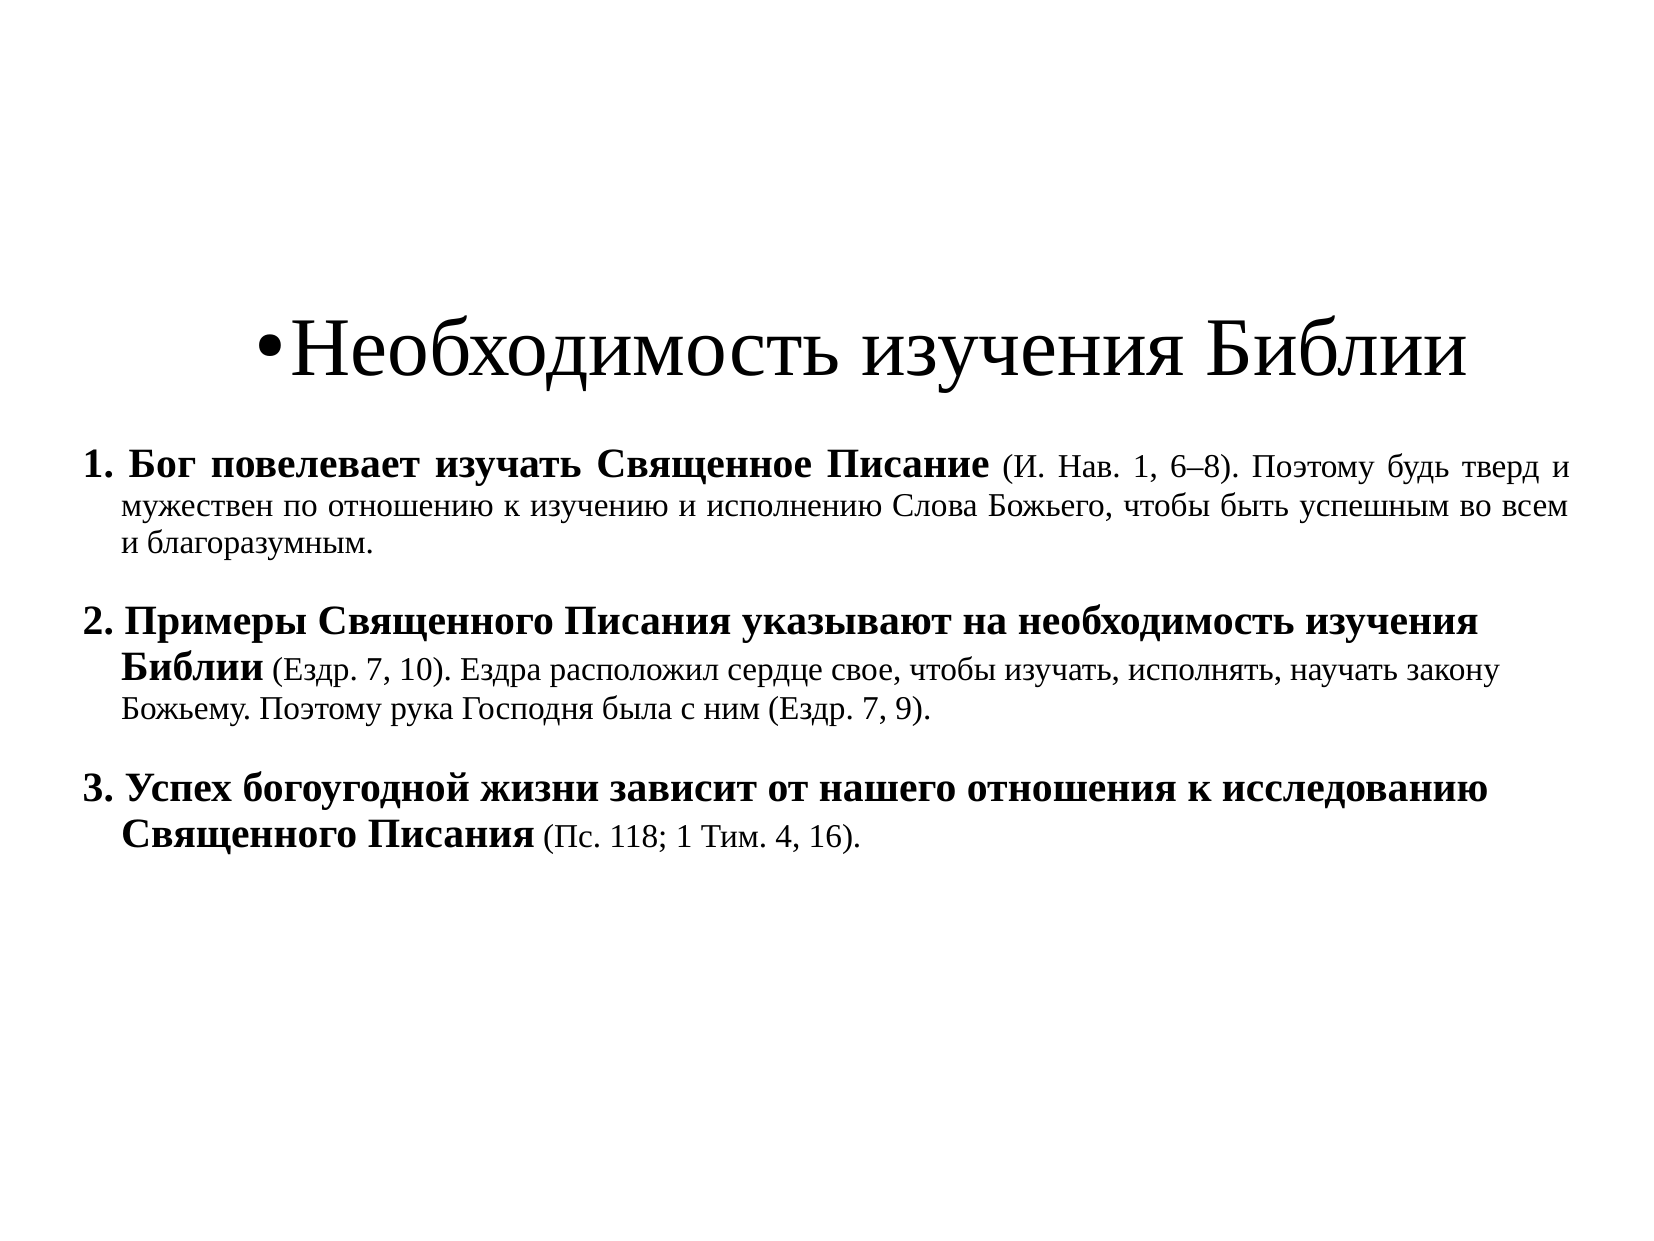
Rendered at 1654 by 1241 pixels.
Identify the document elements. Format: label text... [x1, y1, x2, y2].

subtitle Необходимость изучения Библии 1. Бог повелевает изучать Священное Писание (И. Нав. 1, 6–8). Поэтому будь тверд и мужествен по отношению к изучению и исполнению Слова Божьего, чтобы быть успешным во всем и благоразумным. 2. Примеры Священного Писания указывают на необходимость изучения Библии (Ездр. 7, 10). Ездра расположил сердце свое, чтобы изучать, исполнять, научать закону Божьему. Поэтому рука Господня была с ним (Ездр. 7, 9). 3. Успех богоугодной жизни зависит от нашего отношения к исследованию Священного Писания (Пс. 118; 1 Тим. 4, 16). [82, 49, 1571, 1109]
